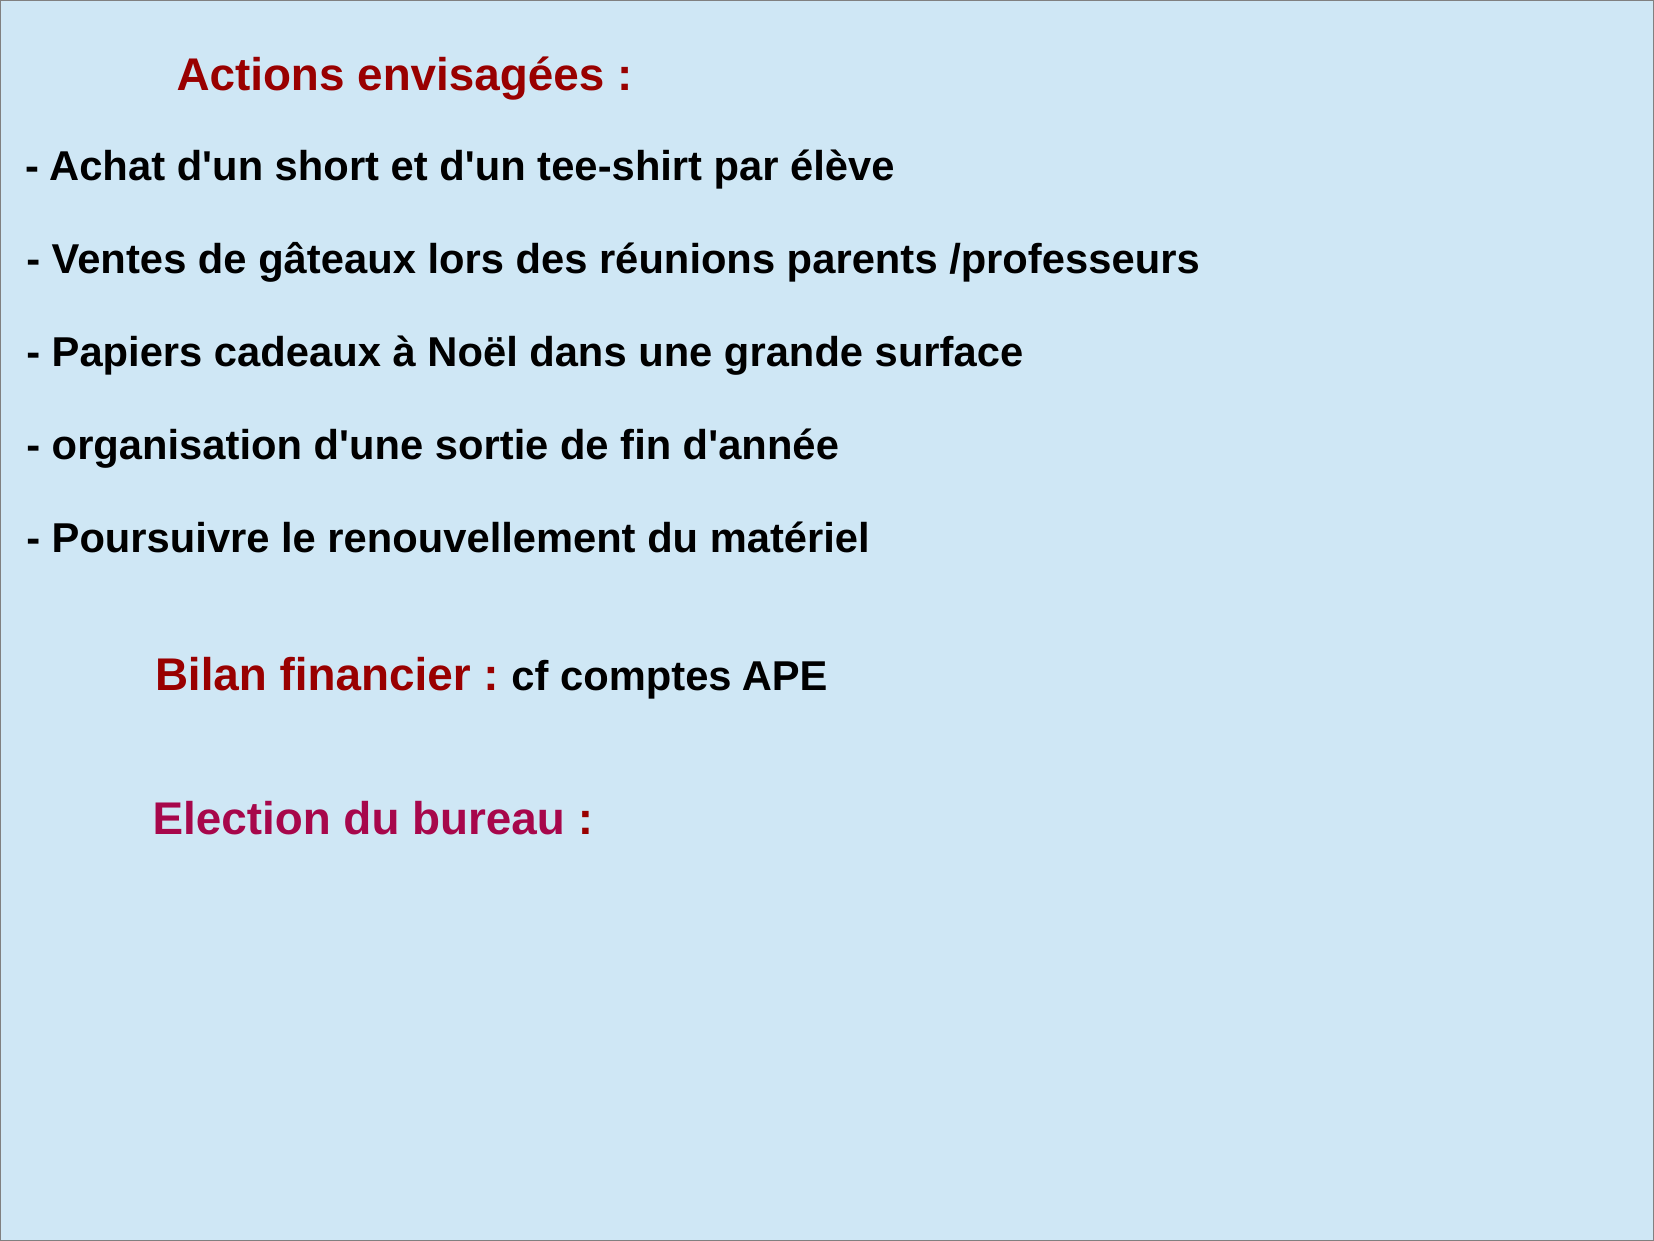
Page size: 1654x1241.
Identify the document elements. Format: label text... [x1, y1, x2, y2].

text_box Actions envisagées : - Achat d'un short et d'un tee-shirt par élève - Ventes de gâteaux lors des réunions parents /professeurs - Papiers cadeaux à Noël dans une grande surface - organisation d'une sortie de fin d'année - Poursuivre le renouvellement du matériel Bilan financier : cf comptes APE Election du bureau : [0, 0, 1654, 1241]
